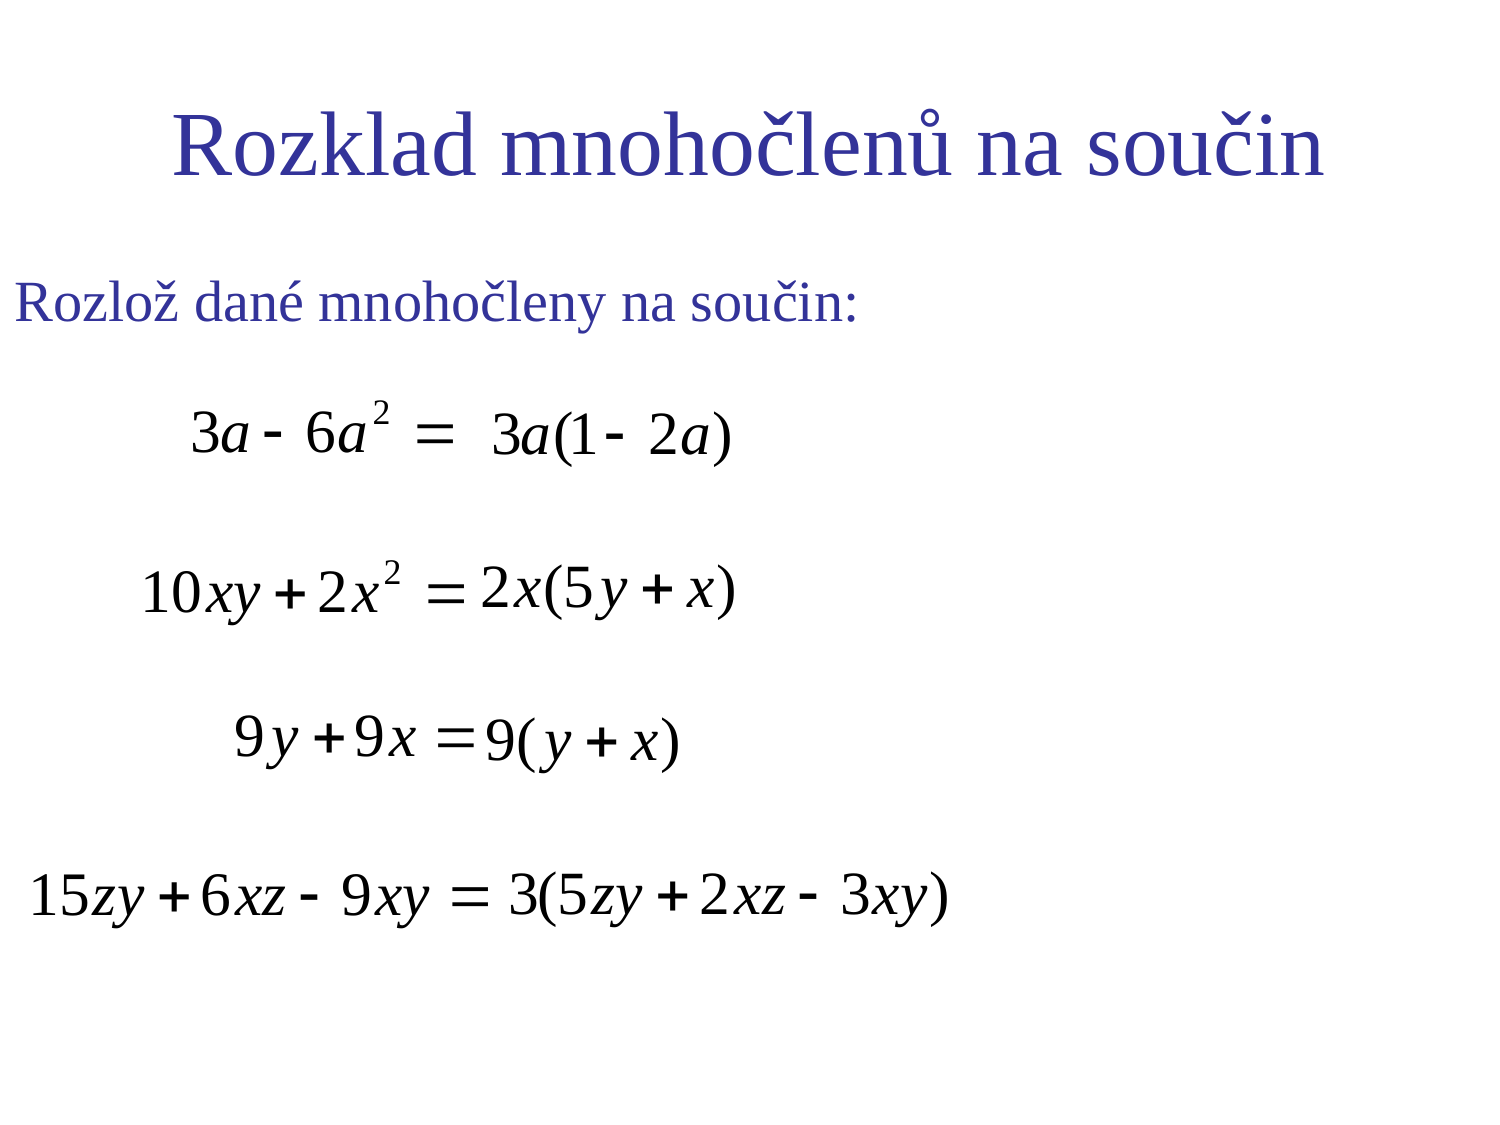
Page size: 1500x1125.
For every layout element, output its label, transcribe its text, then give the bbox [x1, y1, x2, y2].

text_box Rozklad mnohočlenů na součin [75, 45, 1426, 233]
chart [501, 857, 963, 940]
chart [138, 545, 467, 639]
chart [26, 858, 493, 941]
chart [483, 397, 745, 480]
chart [227, 699, 694, 787]
chart [470, 550, 748, 633]
chart [183, 385, 455, 468]
text_box Rozlož dané mnohočleny na součin: [0, 255, 1500, 341]
